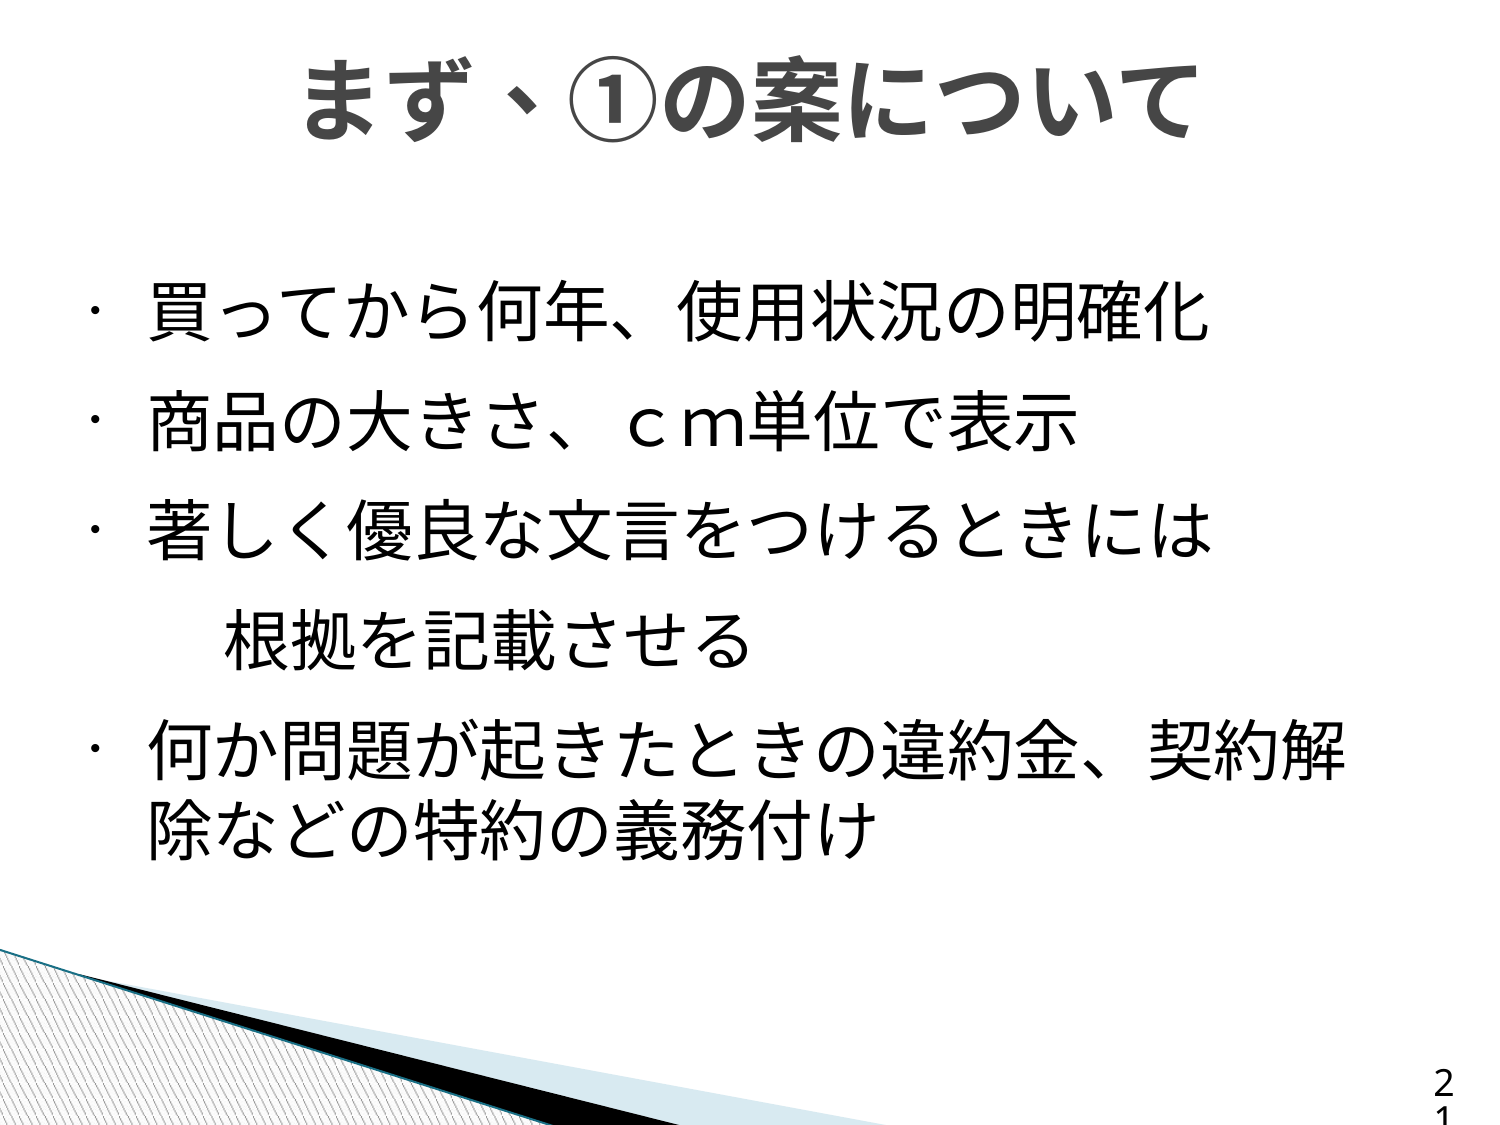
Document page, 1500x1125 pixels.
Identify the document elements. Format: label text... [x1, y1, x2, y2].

text_box 買ってから何年、使用状況の明確化 商品の大きさ、ｃｍ単位で表示 著しく優良な文言をつけるときには 根拠を記載させる 何か問題が起きたときの違約金、契約解除などの特約の義務付け [74, 262, 1425, 1005]
title まず、①の案について [75, 45, 1425, 233]
picture [0, 952, 543, 1125]
